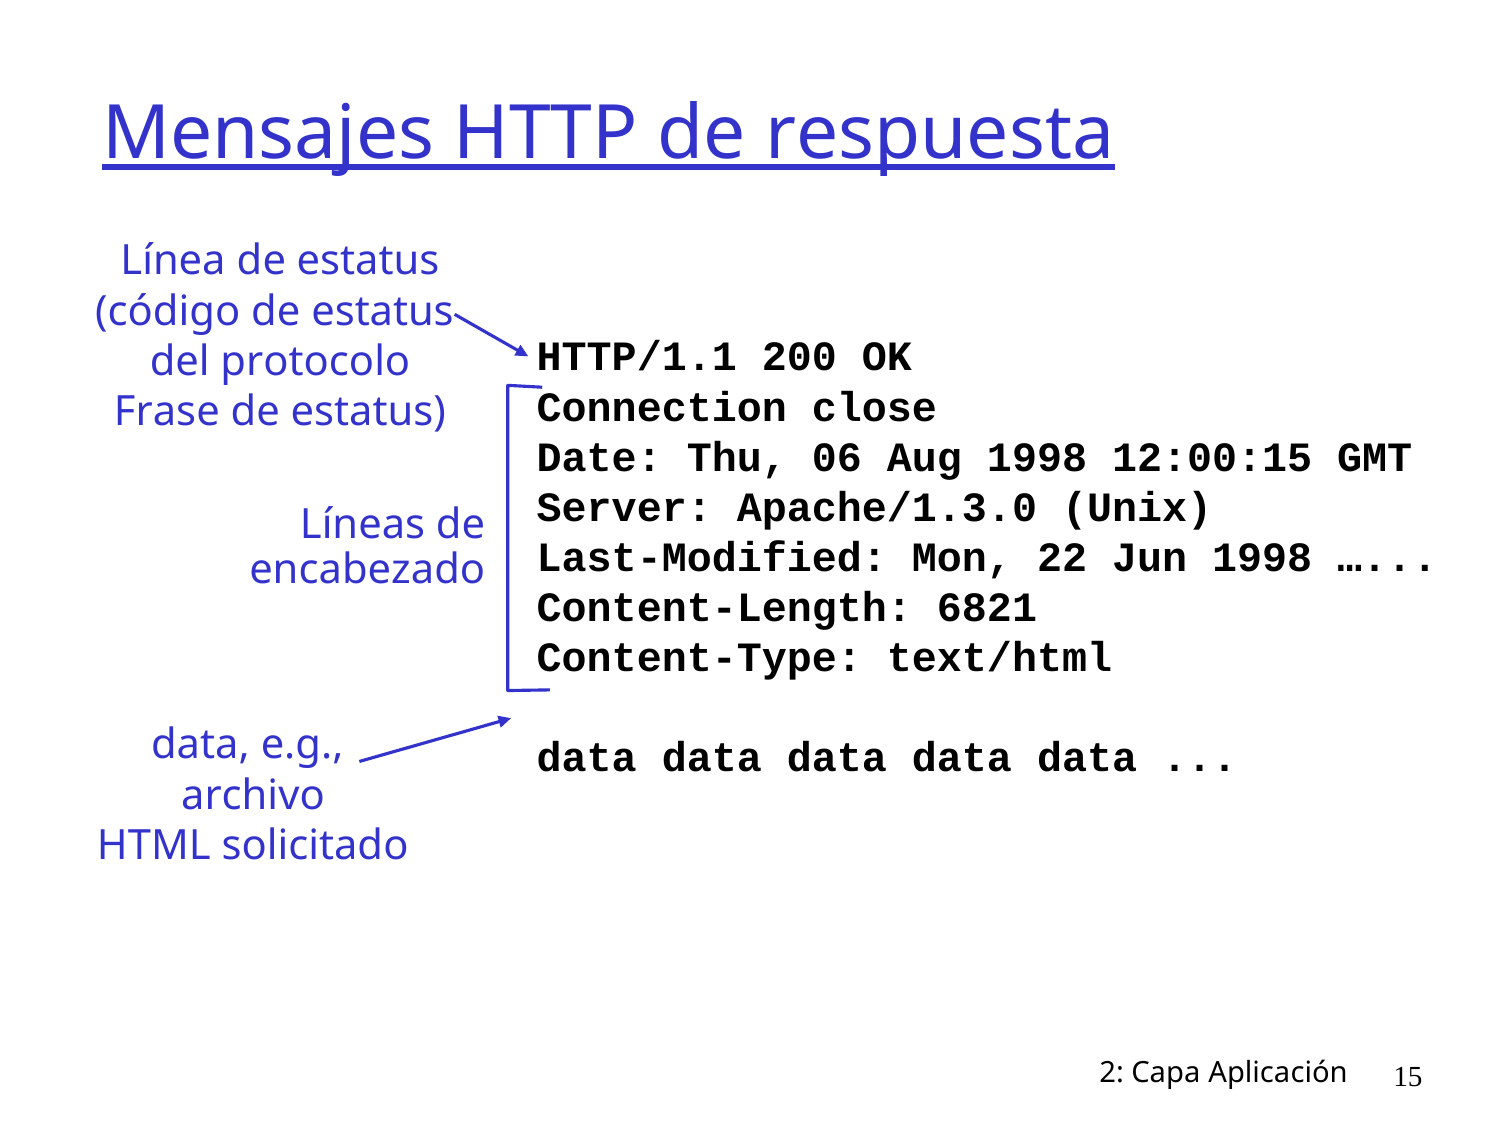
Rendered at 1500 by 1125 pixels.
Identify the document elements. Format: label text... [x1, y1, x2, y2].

text_box HTTP/1.1 200 OK Connection close Date: Thu, 06 Aug 1998 12:00:15 GMT Server: Apache/1.3.0 (Unix) Last-Modified: Mon, 22 Jun 1998 …... Content-Length: 6821 Content-Type: text/html data data data data data ... [521, 326, 1477, 788]
text_box data, e.g., archivo HTML solicitado [82, 715, 424, 876]
text_box Líneas de encabezado [234, 495, 501, 601]
text_box Línea de estatus (código de estatus del protocolo Frase de estatus) [80, 230, 480, 442]
title Mensajes HTTP de respuesta [87, 37, 1363, 225]
